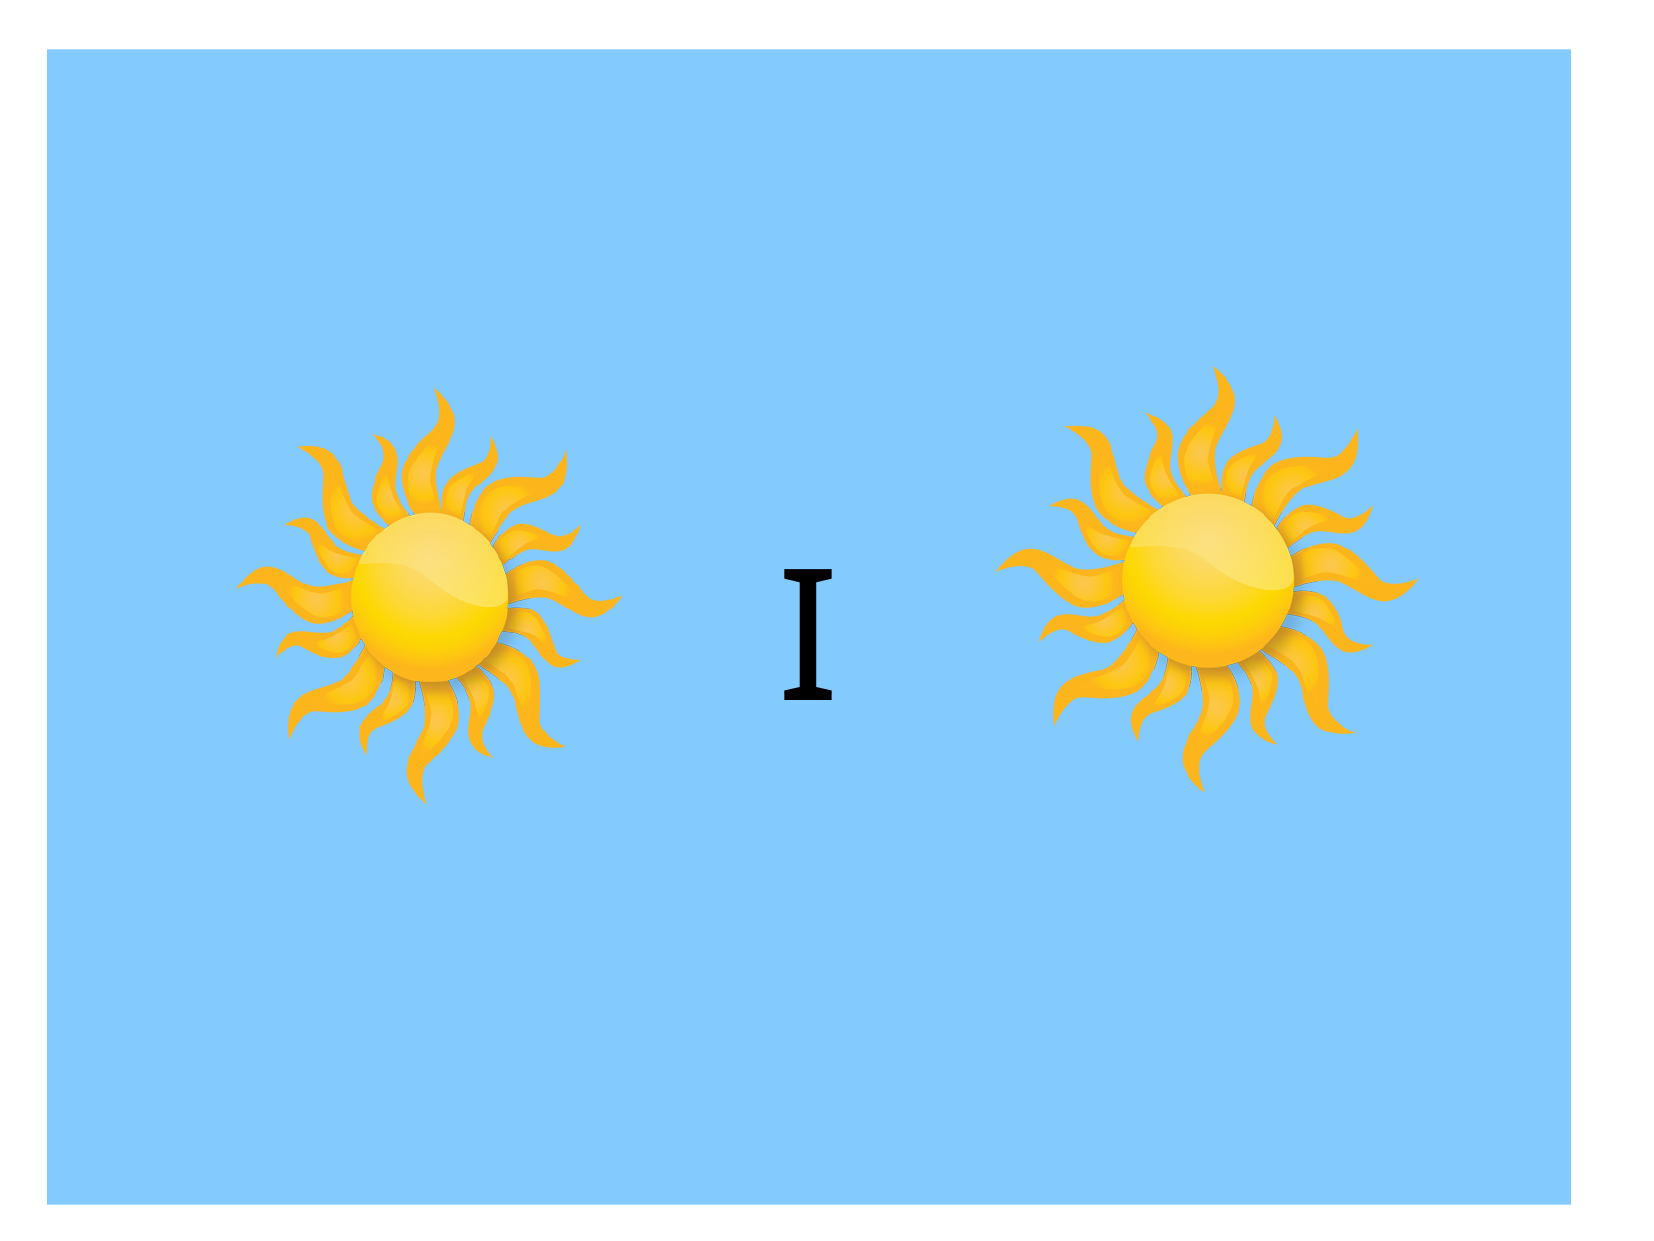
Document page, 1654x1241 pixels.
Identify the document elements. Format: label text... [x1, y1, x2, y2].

picture [996, 366, 1418, 792]
title I [47, 49, 1571, 1205]
picture [236, 388, 622, 804]
